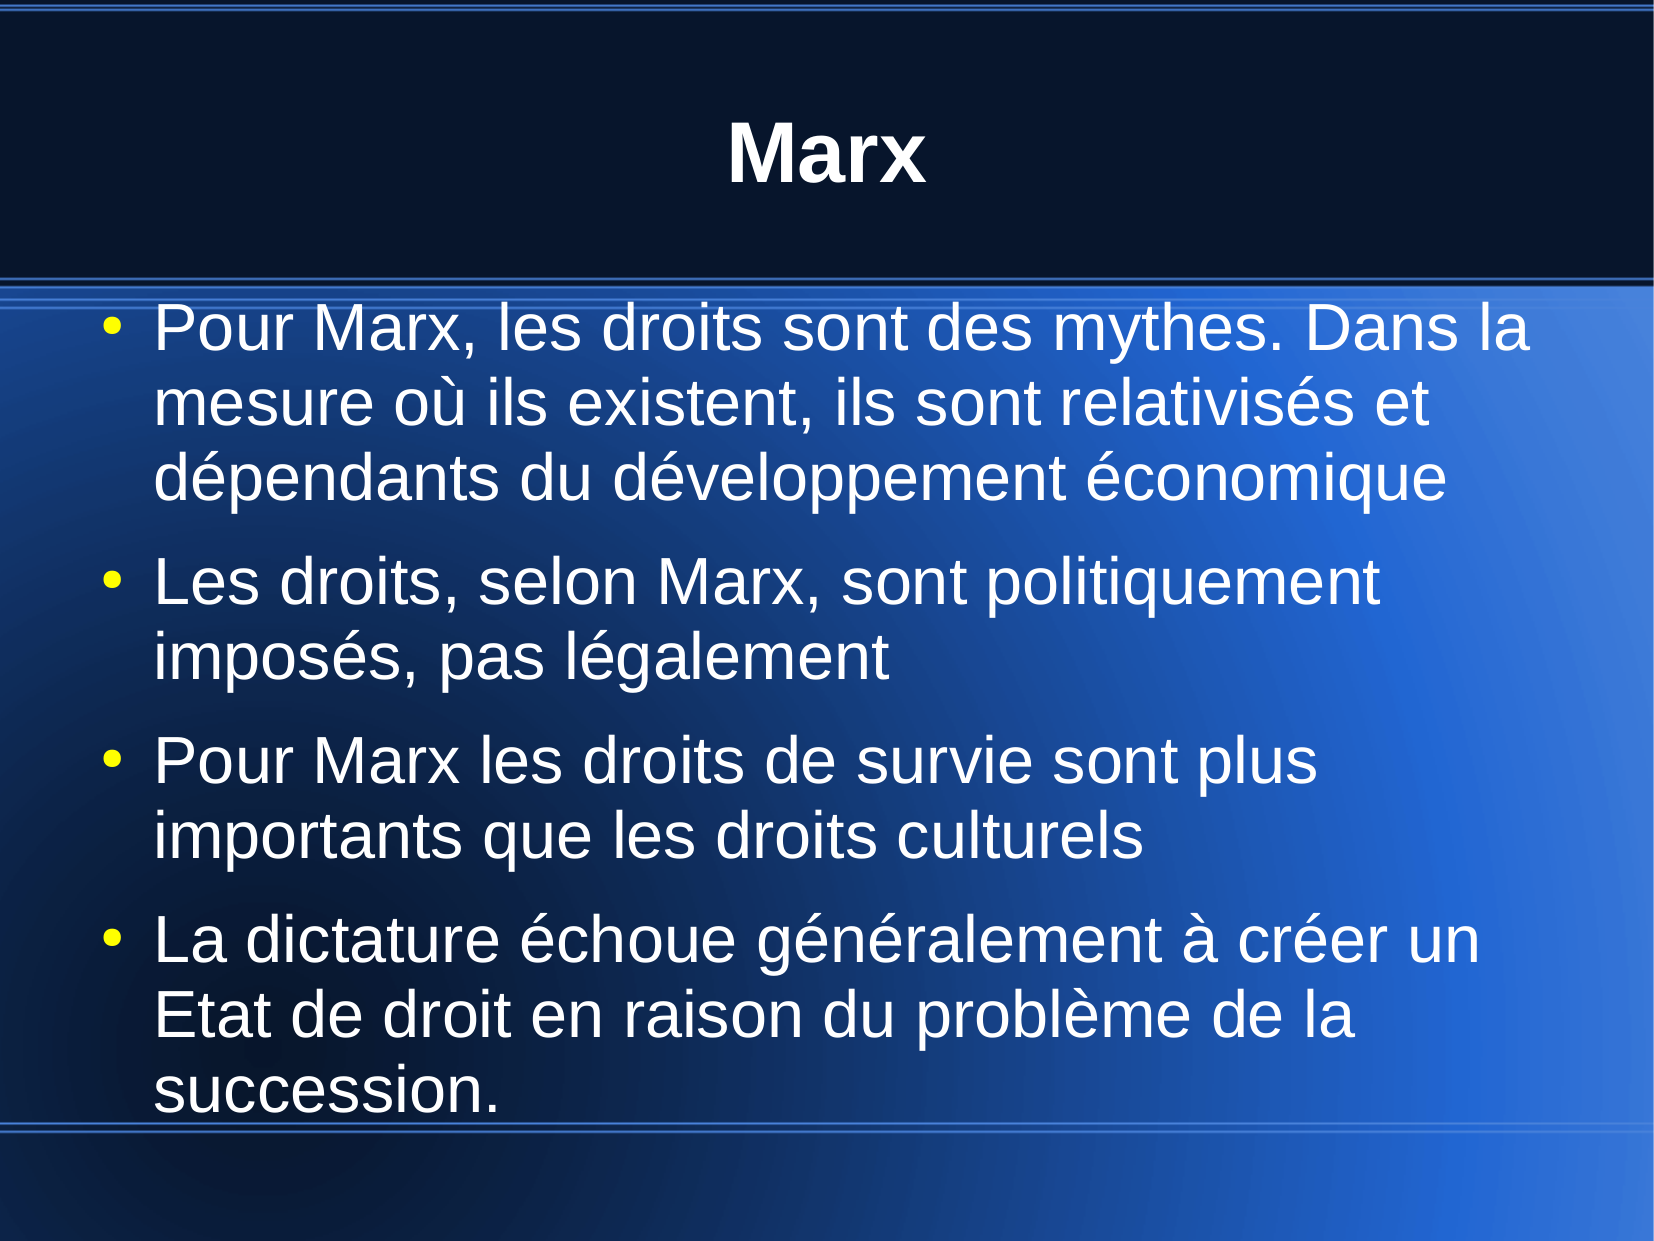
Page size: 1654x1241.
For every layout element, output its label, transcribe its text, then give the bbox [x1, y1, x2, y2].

list Pour Marx, les droits sont des mythes. Dans la mesure où ils existent, ils sont relativisés et dépendants du développement économique Les droits, selon Marx, sont politiquement imposés, pas légalement Pour Marx les droits de survie sont plus importants que les droits culturels La dictature échoue généralement à créer un Etat de droit en raison du problème de la succession. [82, 290, 1571, 1127]
picture [0, 0, 1654, 1241]
title Marx [82, 49, 1571, 257]
